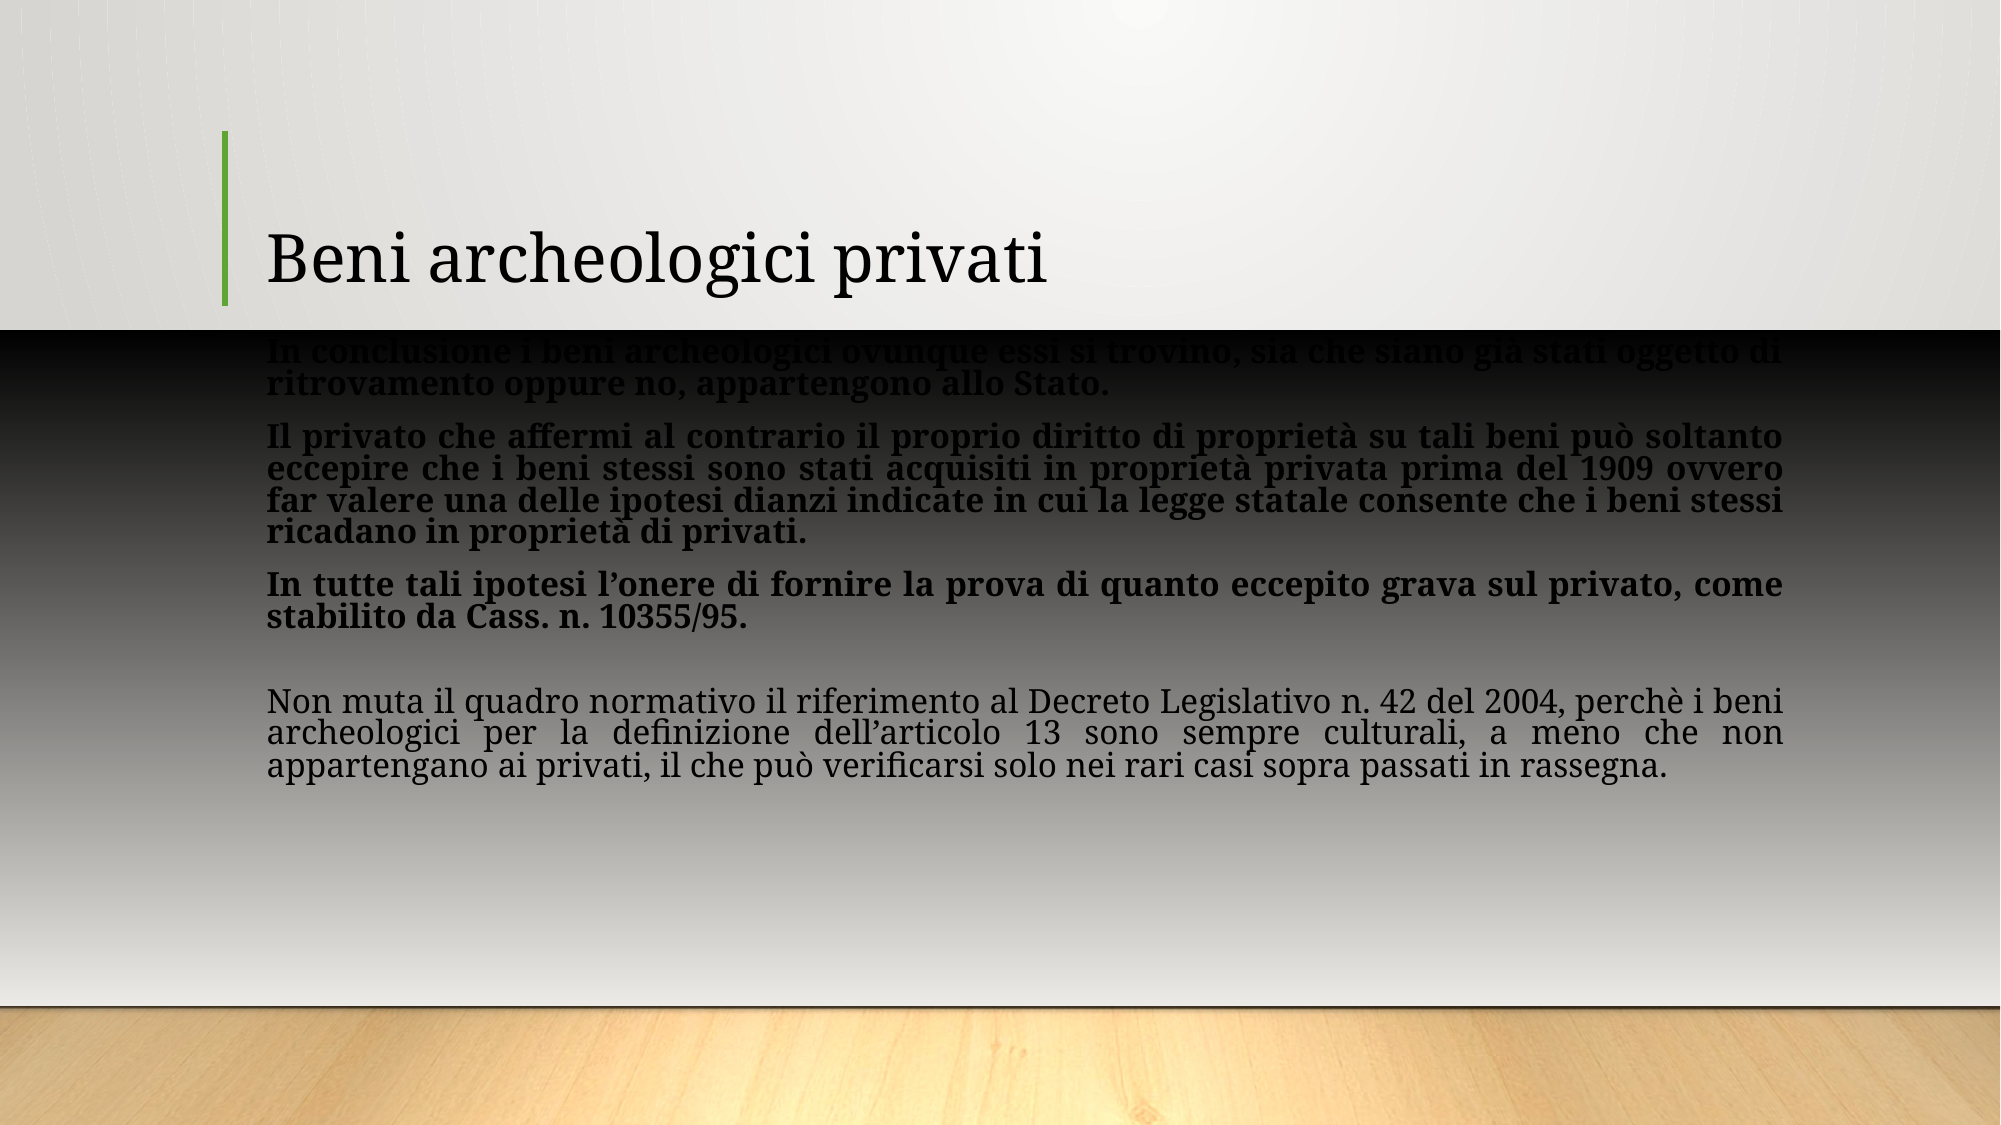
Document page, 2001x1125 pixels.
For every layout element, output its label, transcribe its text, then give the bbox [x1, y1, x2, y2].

title Beni archeologici privati [251, 131, 1814, 305]
list In conclusione i beni archeologici ovunque essi si trovino, sia che siano già stati oggetto di ritrovamento oppure no, appartengono allo Stato. Il privato che affermi al contrario il proprio diritto di proprietà su tali beni può soltanto eccepire che i beni stessi sono stati acquisiti in proprietà privata prima del 1909 ovvero far valere una delle ipotesi dianzi indicate in cui la legge statale consente che i beni stessi ricadano in proprietà di privati. In tutte tali ipotesi l’onere di fornire la prova di quanto eccepito grava sul privato, come stabilito da Cass. n. 10355/95. Non muta il quadro normativo il riferimento al Decreto Legislativo n. 42 del 2004, perchè i beni archeologici per la definizione dell’articolo 13 sono sempre culturali, a meno che non appartengano ai privati, il che può verificarsi solo nei rari casi sopra passati in rassegna. [251, 330, 1814, 897]
